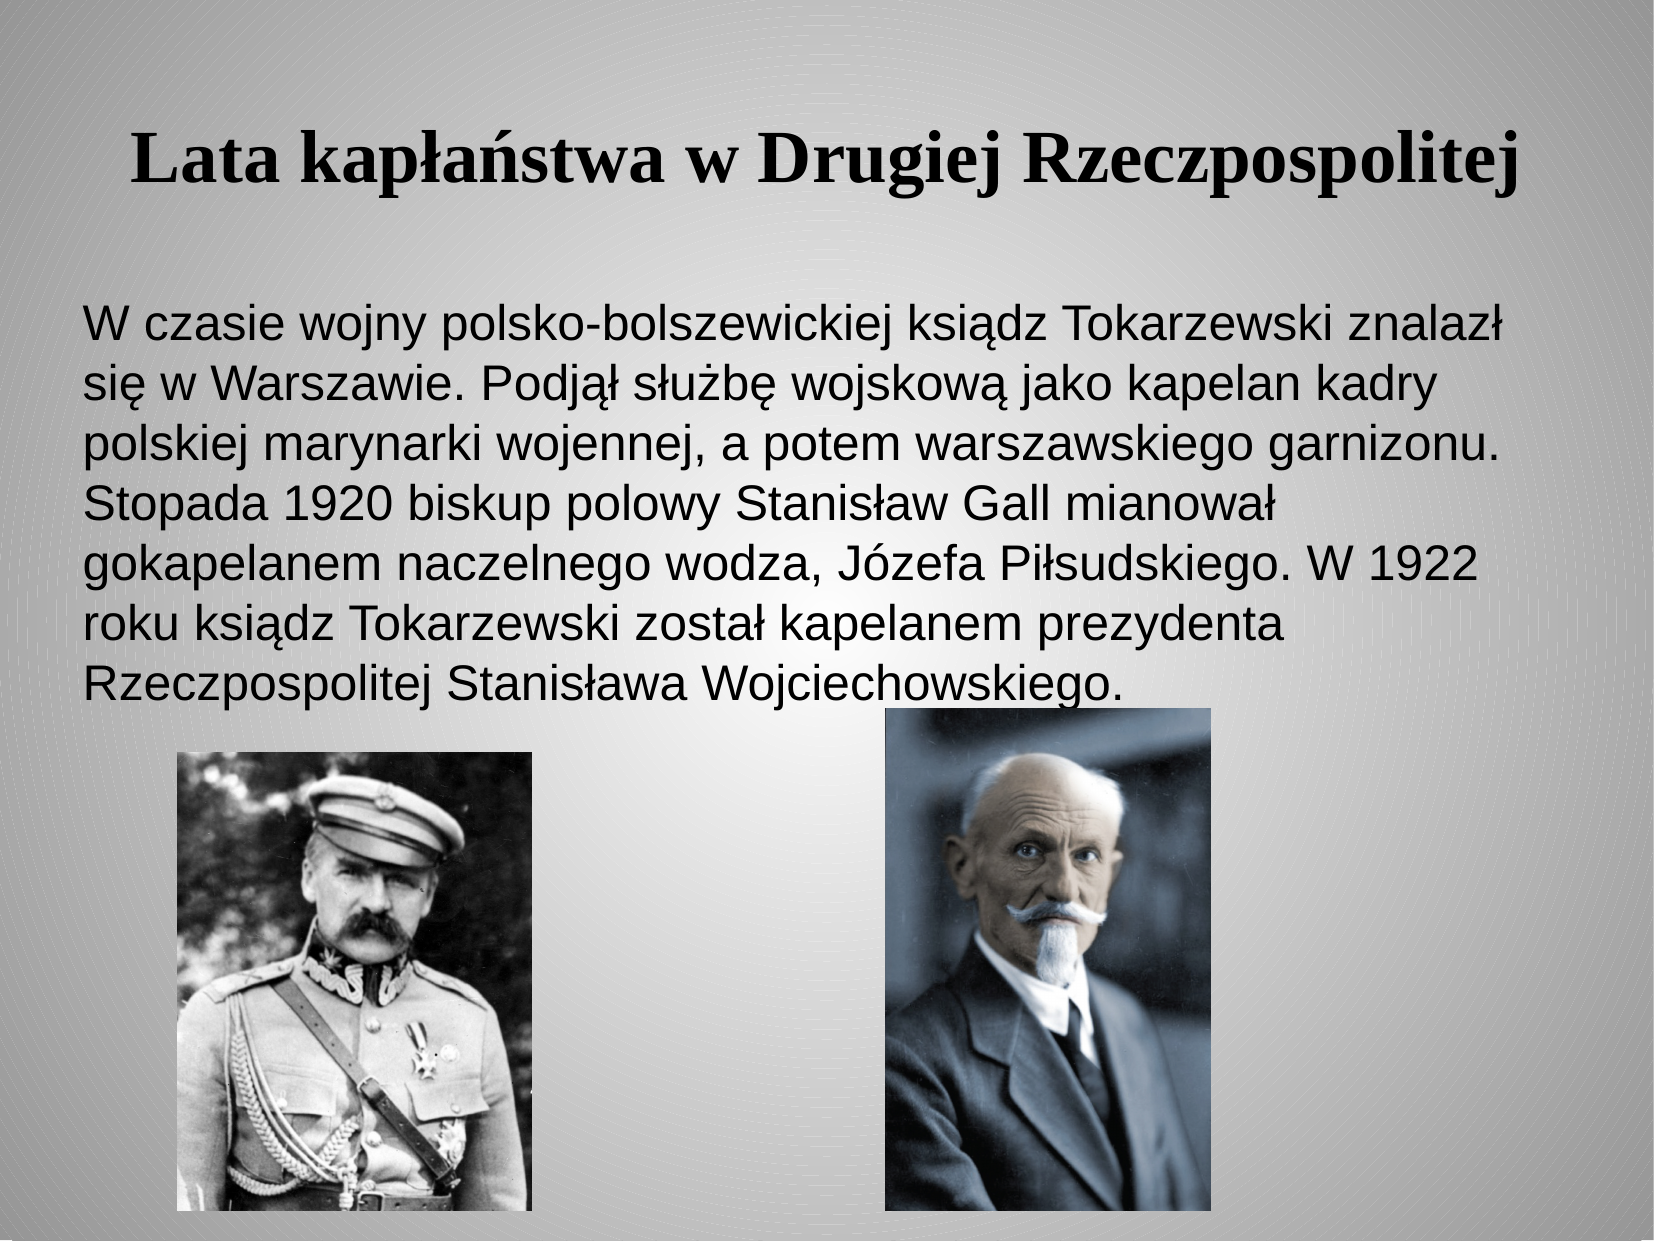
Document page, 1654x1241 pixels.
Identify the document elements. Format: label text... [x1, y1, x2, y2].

list W czasie wojny polsko-bolszewickiej ksiądz Tokarzewski znalazł się w Warszawie. Podjął służbę wojskową jako kapelan kadry polskiej marynarki wojennej, a potem warszawskiego garnizonu. Stopada 1920 biskup polowy Stanisław Gall mianował gokapelanem naczelnego wodza, Józefa Piłsudskiego. W 1922 roku ksiądz Tokarzewski został kapelanem prezydenta Rzeczpospolitej Stanisława Wojciechowskiego. [82, 290, 1571, 1109]
picture [177, 752, 532, 1211]
picture [885, 708, 1211, 1211]
title Lata kapłaństwa w Drugiej Rzeczpospolitej [82, 49, 1571, 257]
